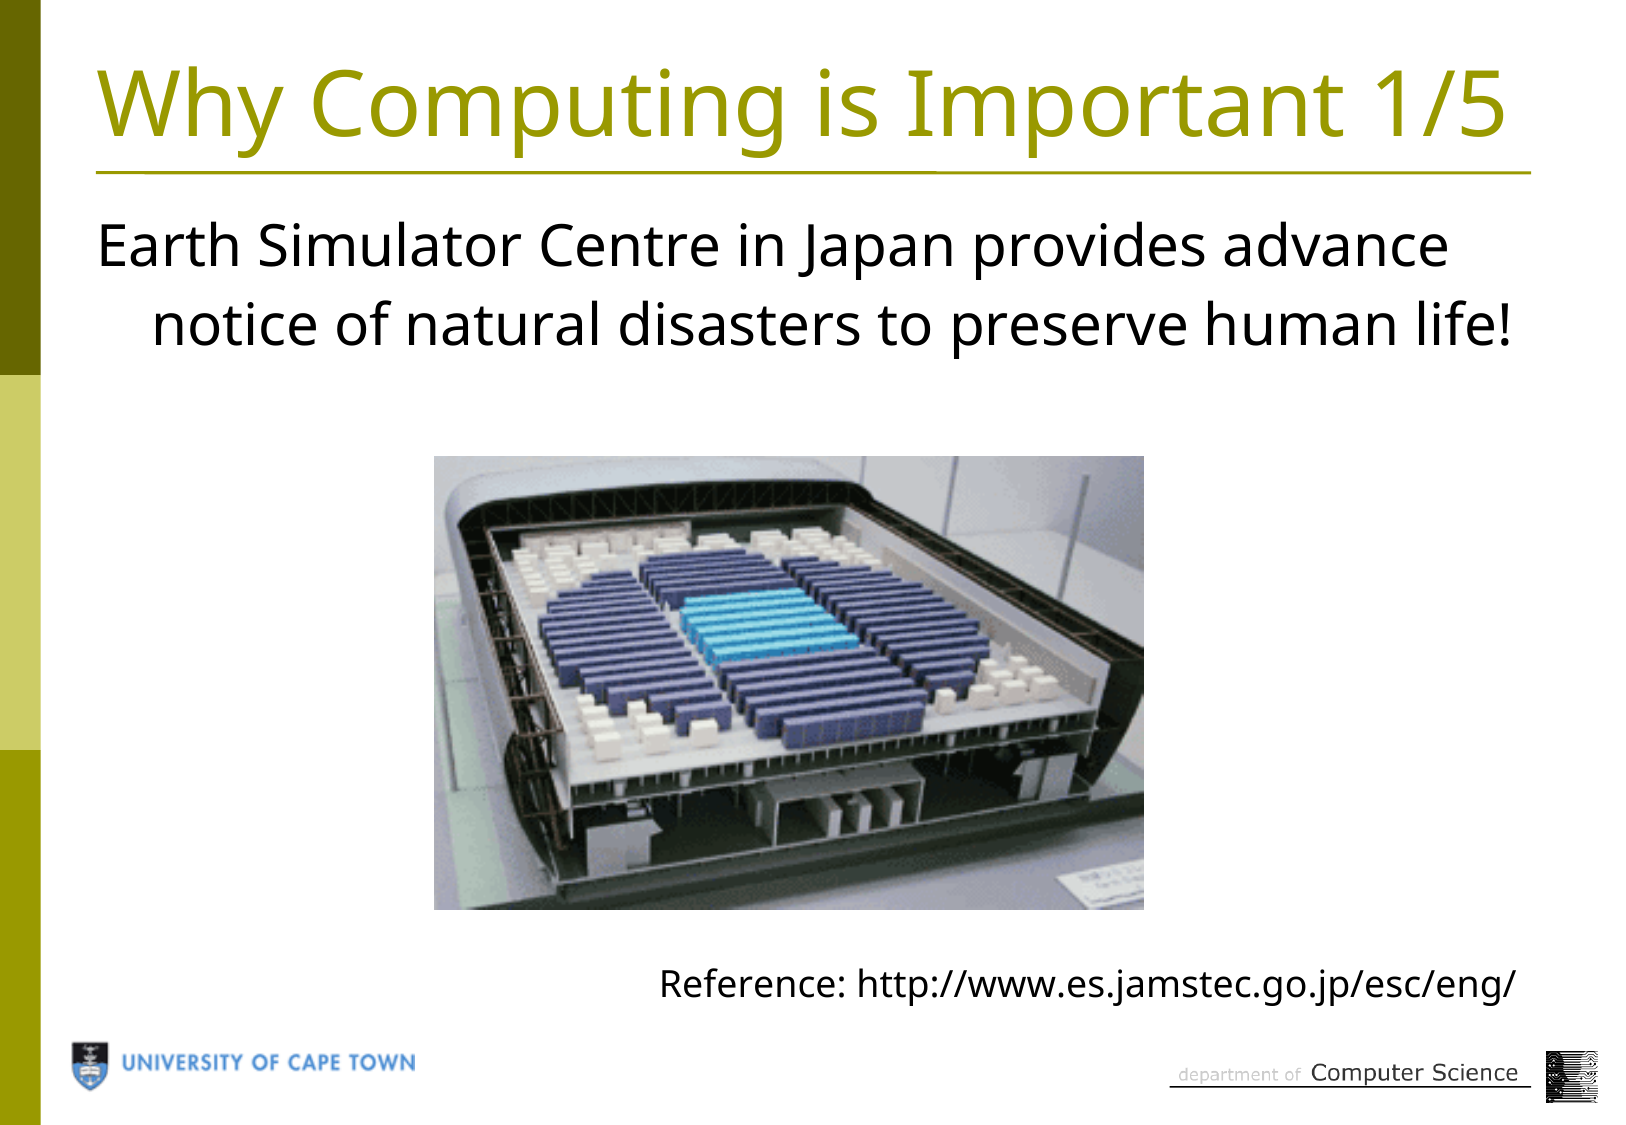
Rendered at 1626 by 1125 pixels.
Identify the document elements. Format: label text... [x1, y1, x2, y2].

picture [1169, 1043, 1532, 1091]
picture [1546, 1051, 1598, 1103]
list Earth Simulator Centre in Japan provides advance notice of natural disasters to preserve human life! [81, 196, 1543, 1021]
picture [434, 456, 1144, 910]
title Why Computing is Important 1/5 [81, 14, 1543, 172]
text_box Reference: http://www.es.jamstec.go.jp/esc/eng/ [644, 952, 1533, 1013]
picture [61, 1024, 415, 1103]
